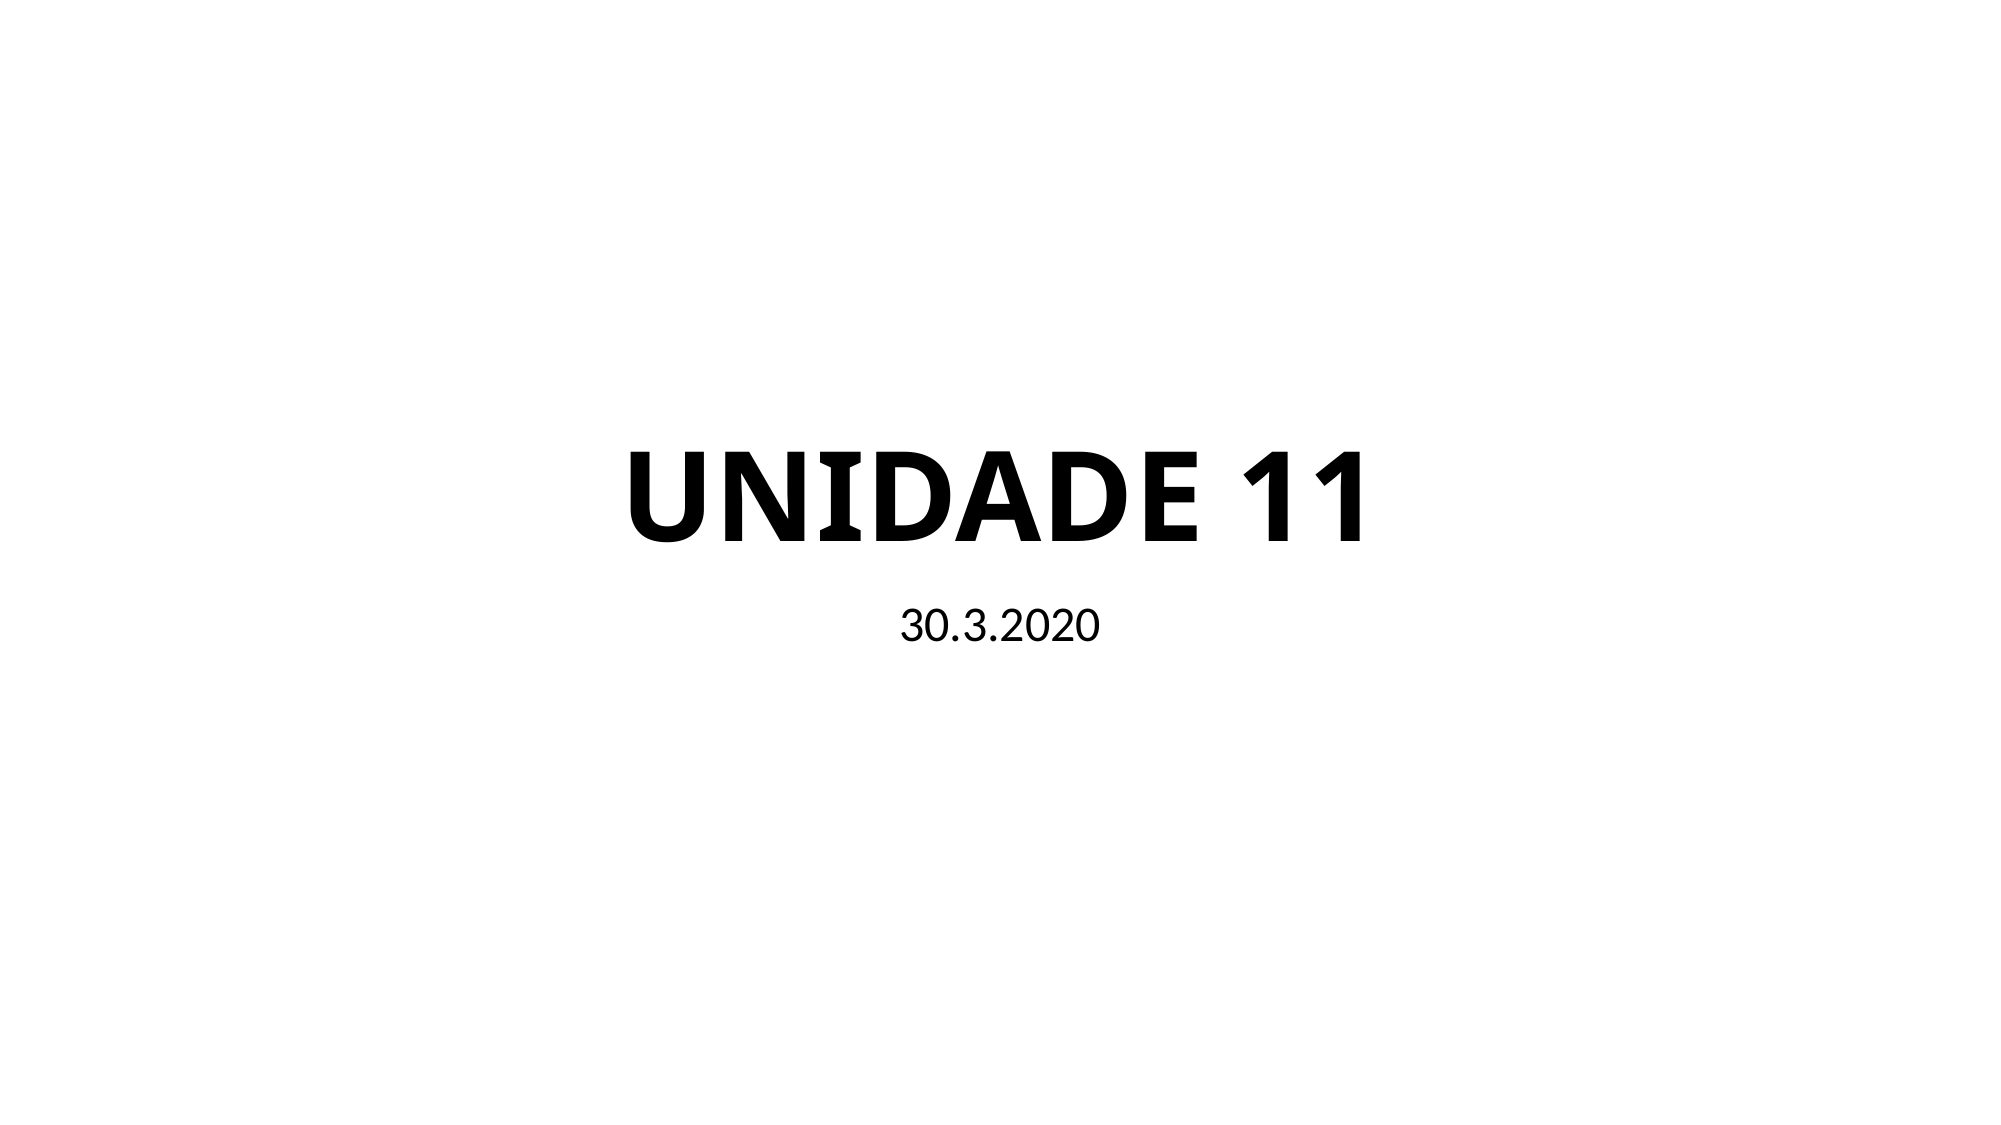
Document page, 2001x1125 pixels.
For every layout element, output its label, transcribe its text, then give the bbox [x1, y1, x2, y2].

title UNIDADE 11 [249, 184, 1750, 576]
subtitle 30.3.2020 [249, 590, 1750, 863]
